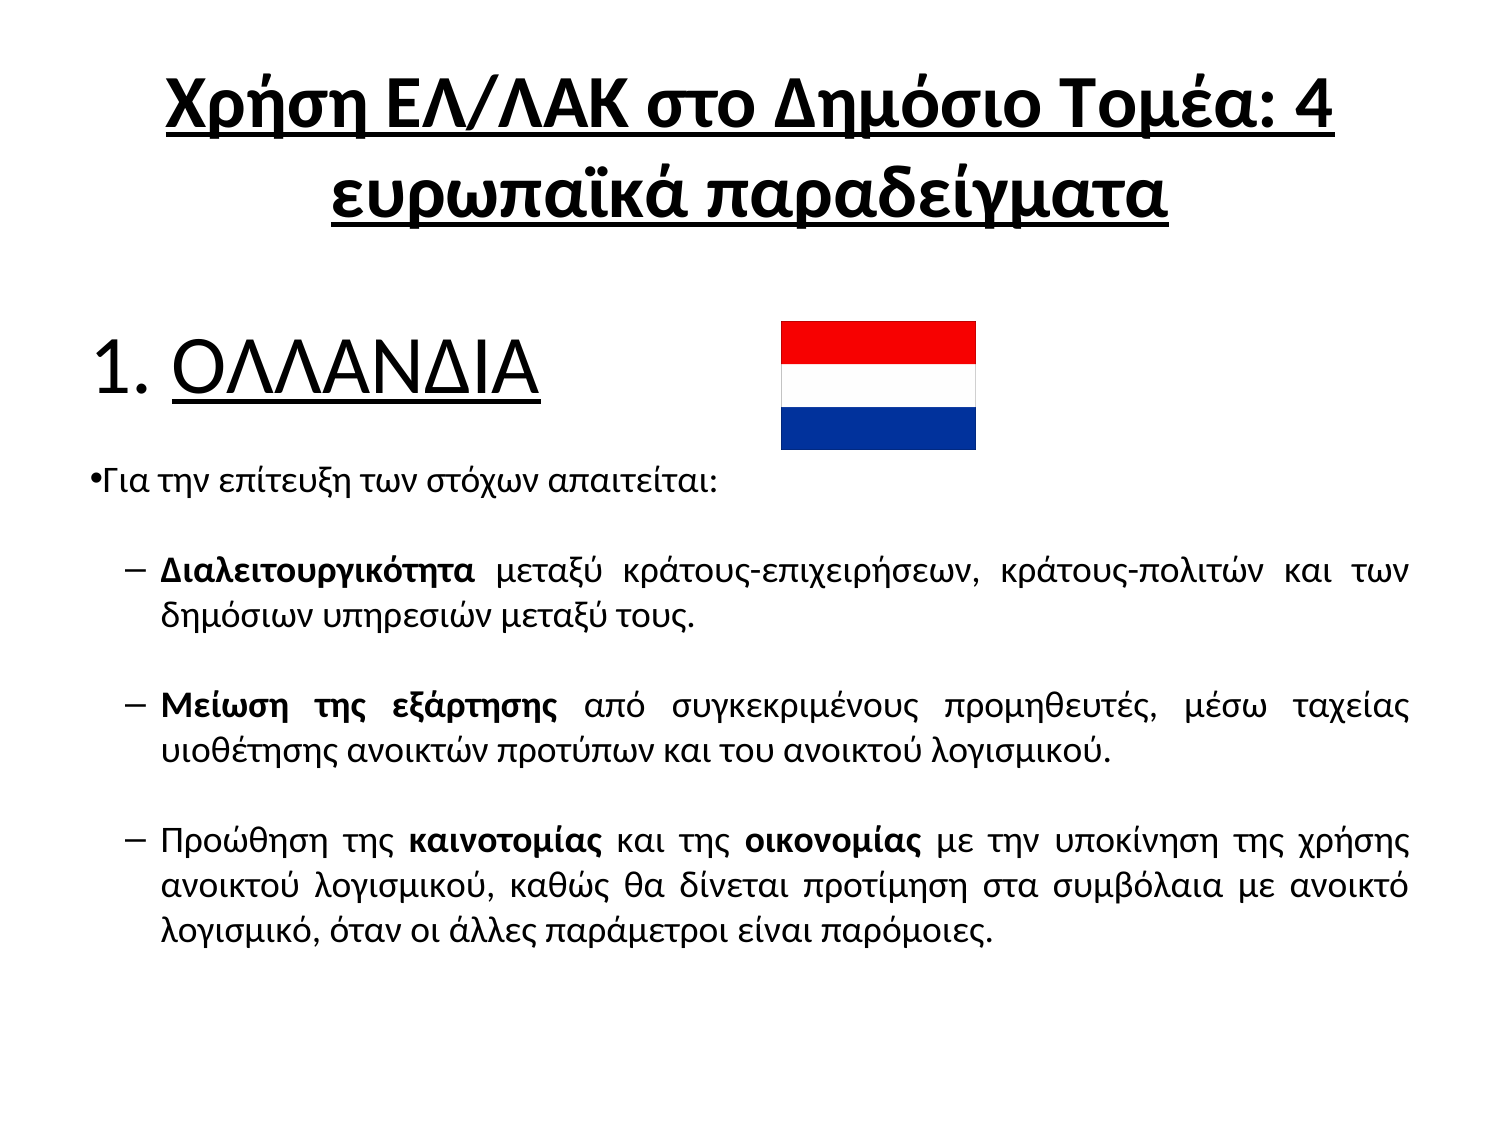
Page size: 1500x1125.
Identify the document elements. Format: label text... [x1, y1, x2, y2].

picture [781, 321, 976, 451]
text_box Χρήση ΕΛ/ΛΑΚ στο Δημόσιο Τομέα: 4 ευρωπαϊκά παραδείγματα [75, 45, 1426, 233]
text_box 1. ΟΛΛΑΝΔΙΑ Για την επίτευξη των στόχων απαιτείται: Διαλειτουργικότητα μεταξύ κράτους-επιχειρήσεων, κράτους-πολιτών και των δημόσιων υπηρεσιών μεταξύ τους. Μείωση της εξάρτησης από συγκεκριμένους προμηθευτές, μέσω ταχείας υιοθέτησης ανοικτών προτύπων και του ανοικτού λογισμικού. Προώθηση της καινοτομίας και της οικονομίας με την υποκίνηση της χρήσης ανοικτού λογισμικού, καθώς θα δίνεται προτίμηση στα συμβόλαια με ανοικτό λογισμικό, όταν οι άλλες παράμετροι είναι παρόμοιες. [75, 257, 1426, 1125]
